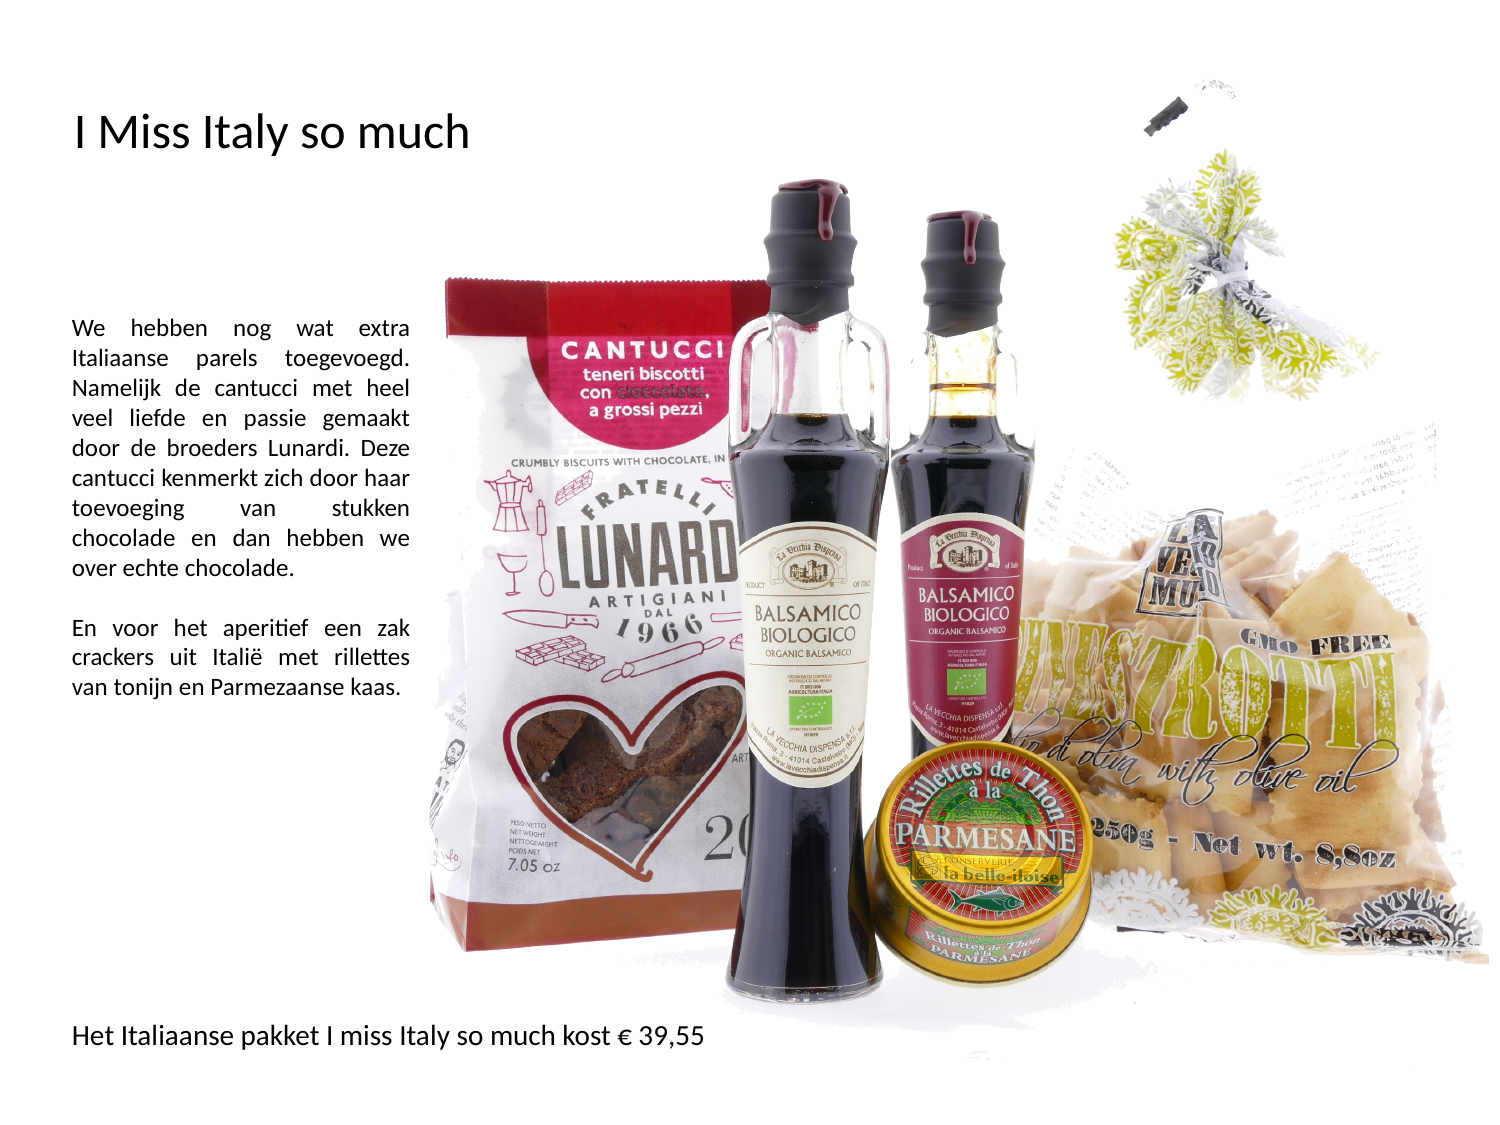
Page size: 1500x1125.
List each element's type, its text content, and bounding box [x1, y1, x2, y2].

text_box Het Italiaanse pakket I miss Italy so much kost € 39,55 [57, 1008, 808, 1059]
text_box We hebben nog wat extra Italiaanse parels toegevoegd. Namelijk de cantucci met heel veel liefde en passie gemaakt door de broeders Lunardi. Deze cantucci kenmerkt zich door haar toevoeging van stukken chocolade en dan hebben we over echte chocolade. En voor het aperitief een zak crackers uit Italië met rillettes van tonijn en Parmezaanse kaas. [57, 274, 426, 829]
picture [363, 0, 1489, 1125]
text_box I Miss Italy so much [58, 90, 486, 166]
